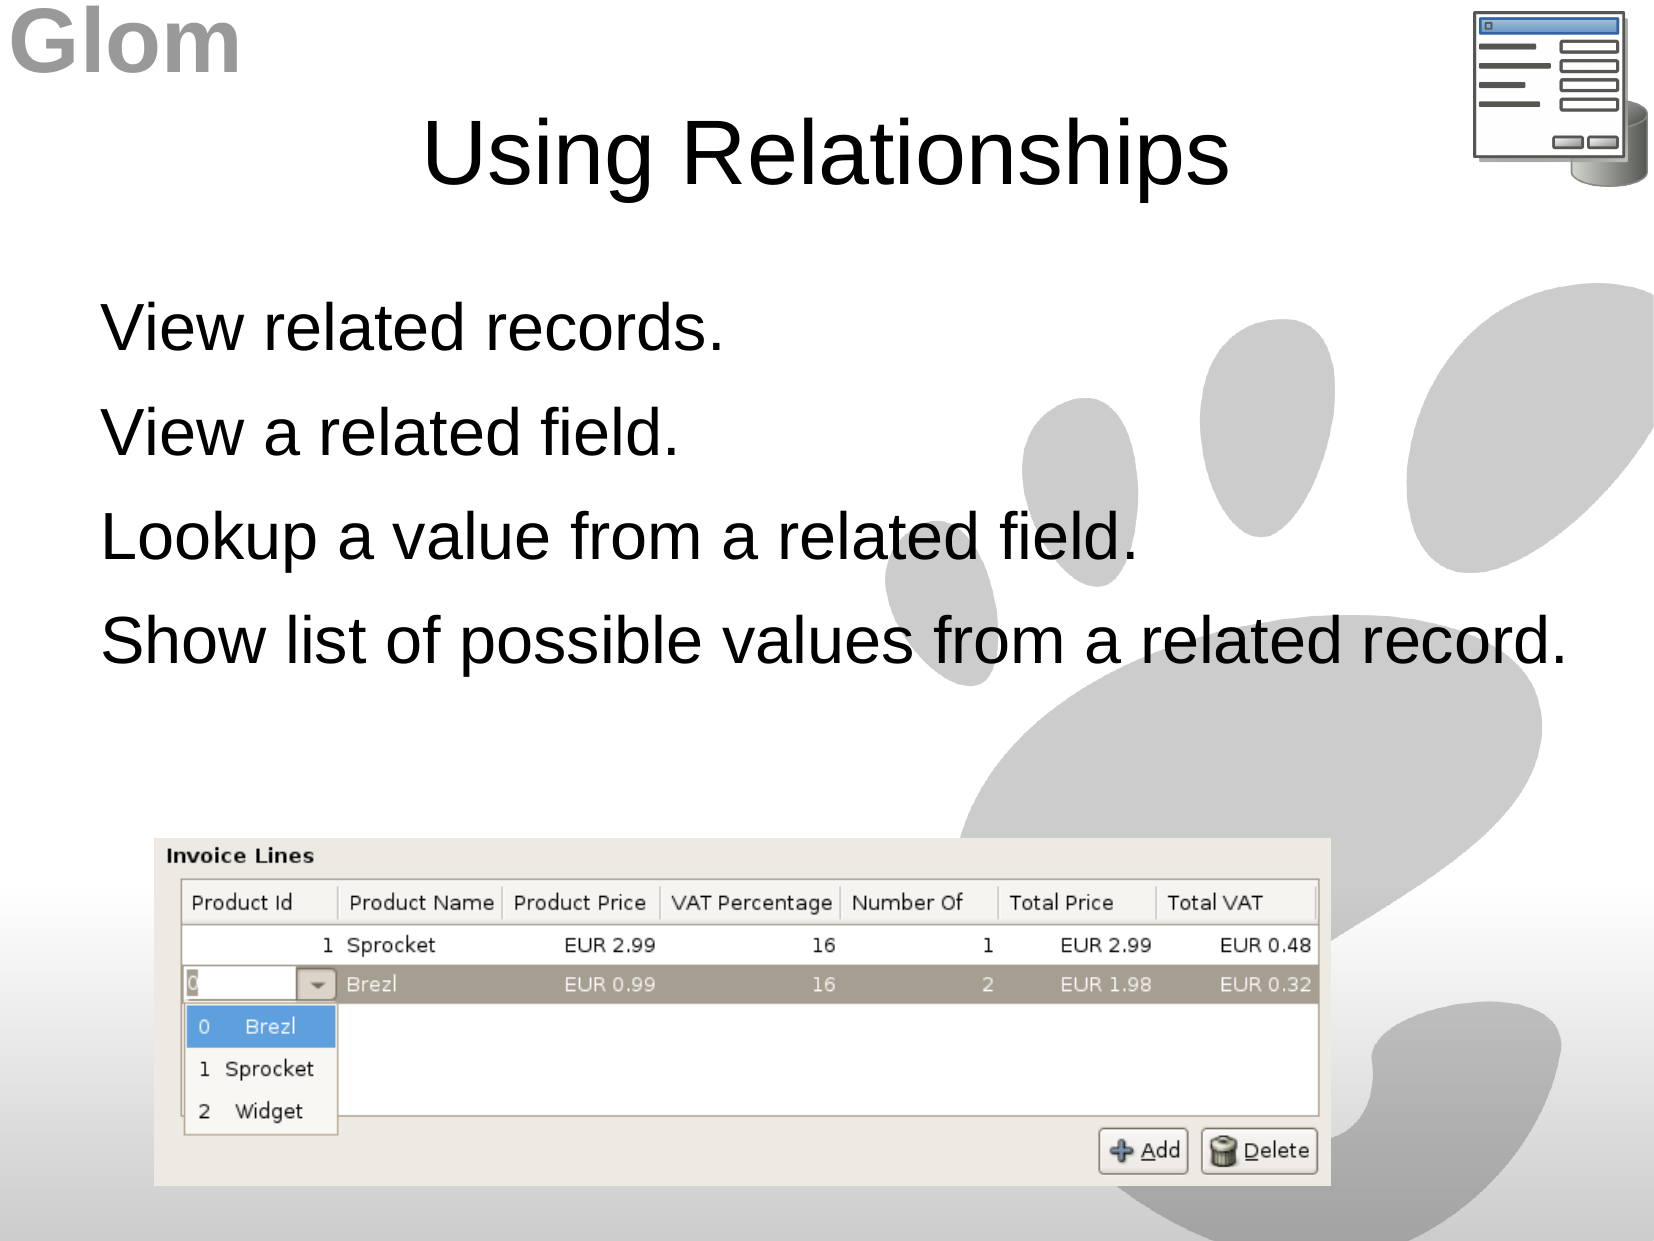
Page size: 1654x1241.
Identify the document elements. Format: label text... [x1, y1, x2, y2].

picture [154, 283, 1654, 1241]
list View related records. View a related field. Lookup a value from a related field. Show list of possible values from a related record. [82, 290, 1571, 1109]
title Using Relationships [82, 49, 1571, 257]
picture [1473, 11, 1648, 187]
